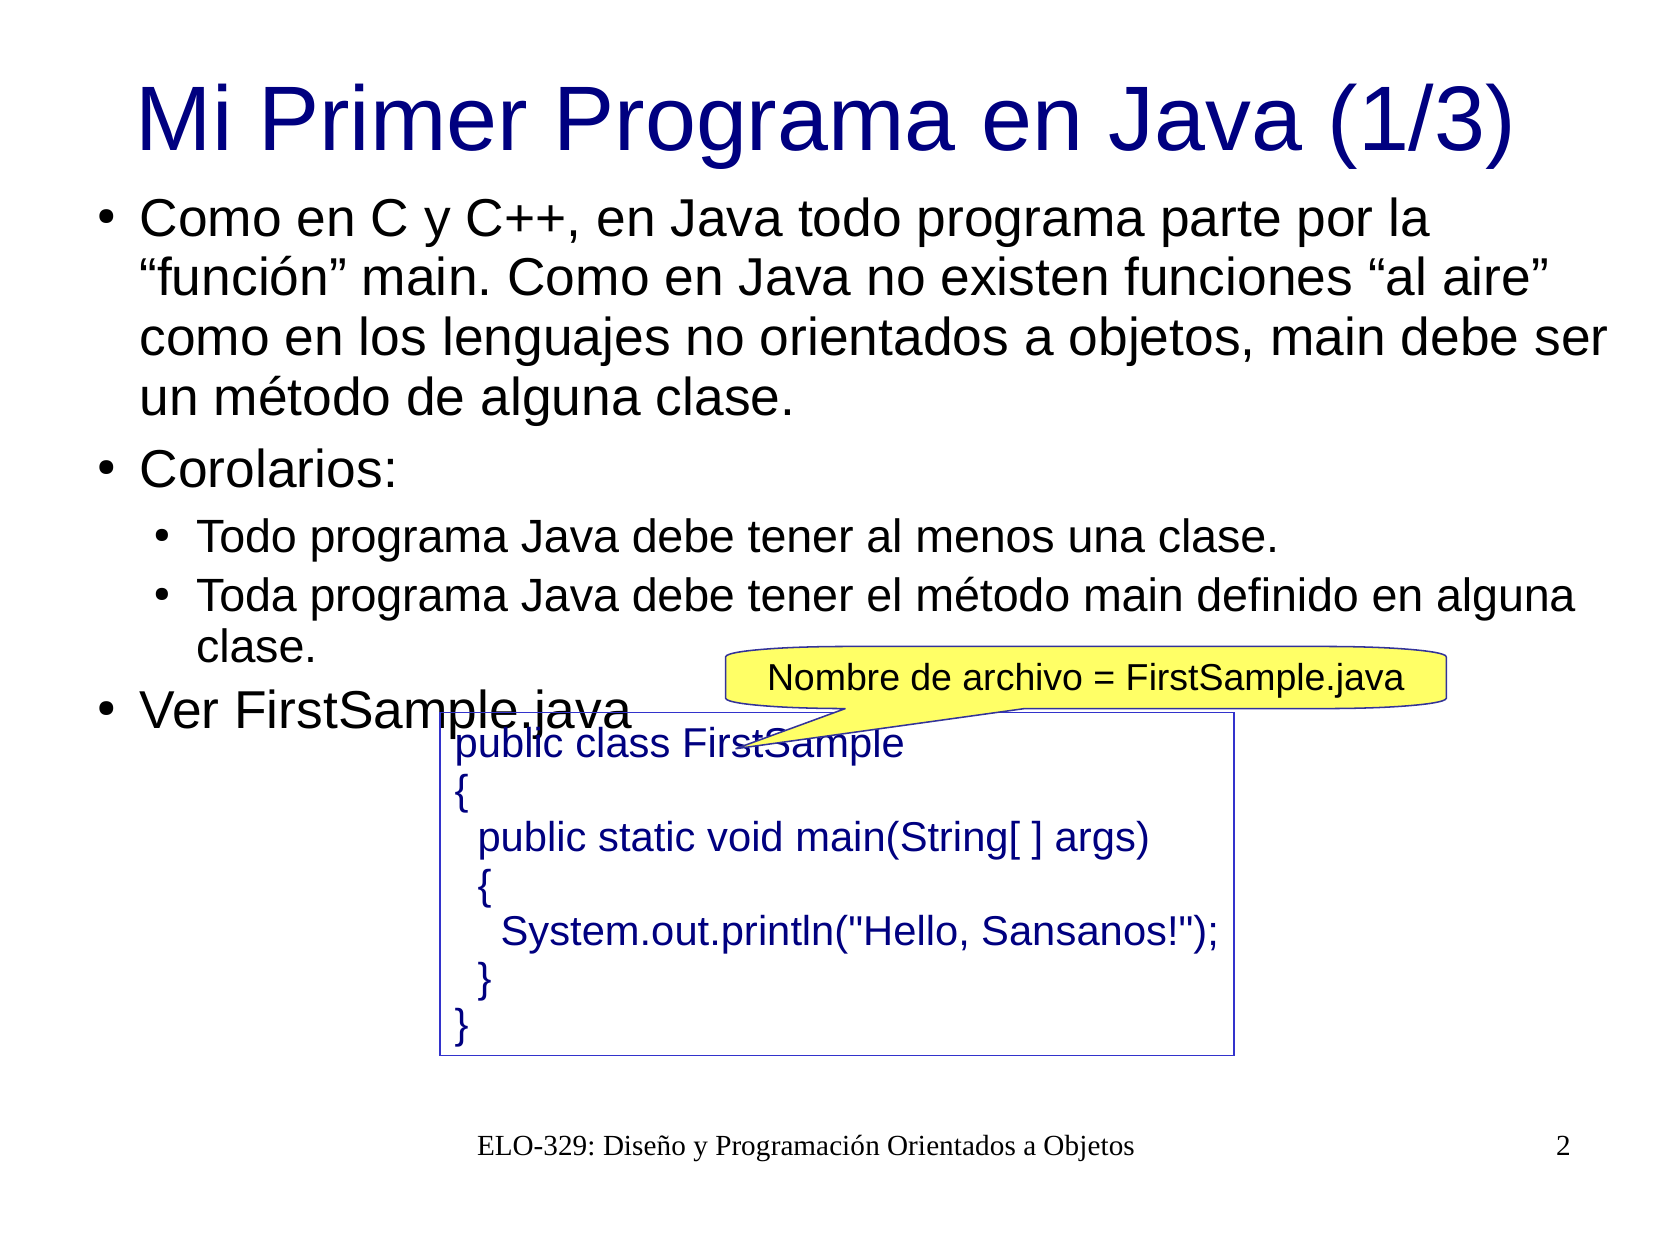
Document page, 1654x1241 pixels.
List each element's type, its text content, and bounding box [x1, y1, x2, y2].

text_box public class FirstSample { public static void main(String[ ] args)‏ { System.out.println("Hello, Sansanos!"); } } [439, 712, 1235, 1056]
text_box Nombre de archivo = FirstSample.java [725, 646, 1447, 749]
list Como en C y C++, en Java todo programa parte por la “función” main. Como en Java no existen funciones “al aire” como en los lenguajes no orientados a objetos, main debe ser un método de alguna clase. Corolarios: Todo programa Java debe tener al menos una clase. Toda programa Java debe tener el método main definido en alguna clase. Ver FirstSample.java [82, 187, 1637, 741]
title Mi Primer Programa en Java (1/3) [82, 49, 1571, 187]
